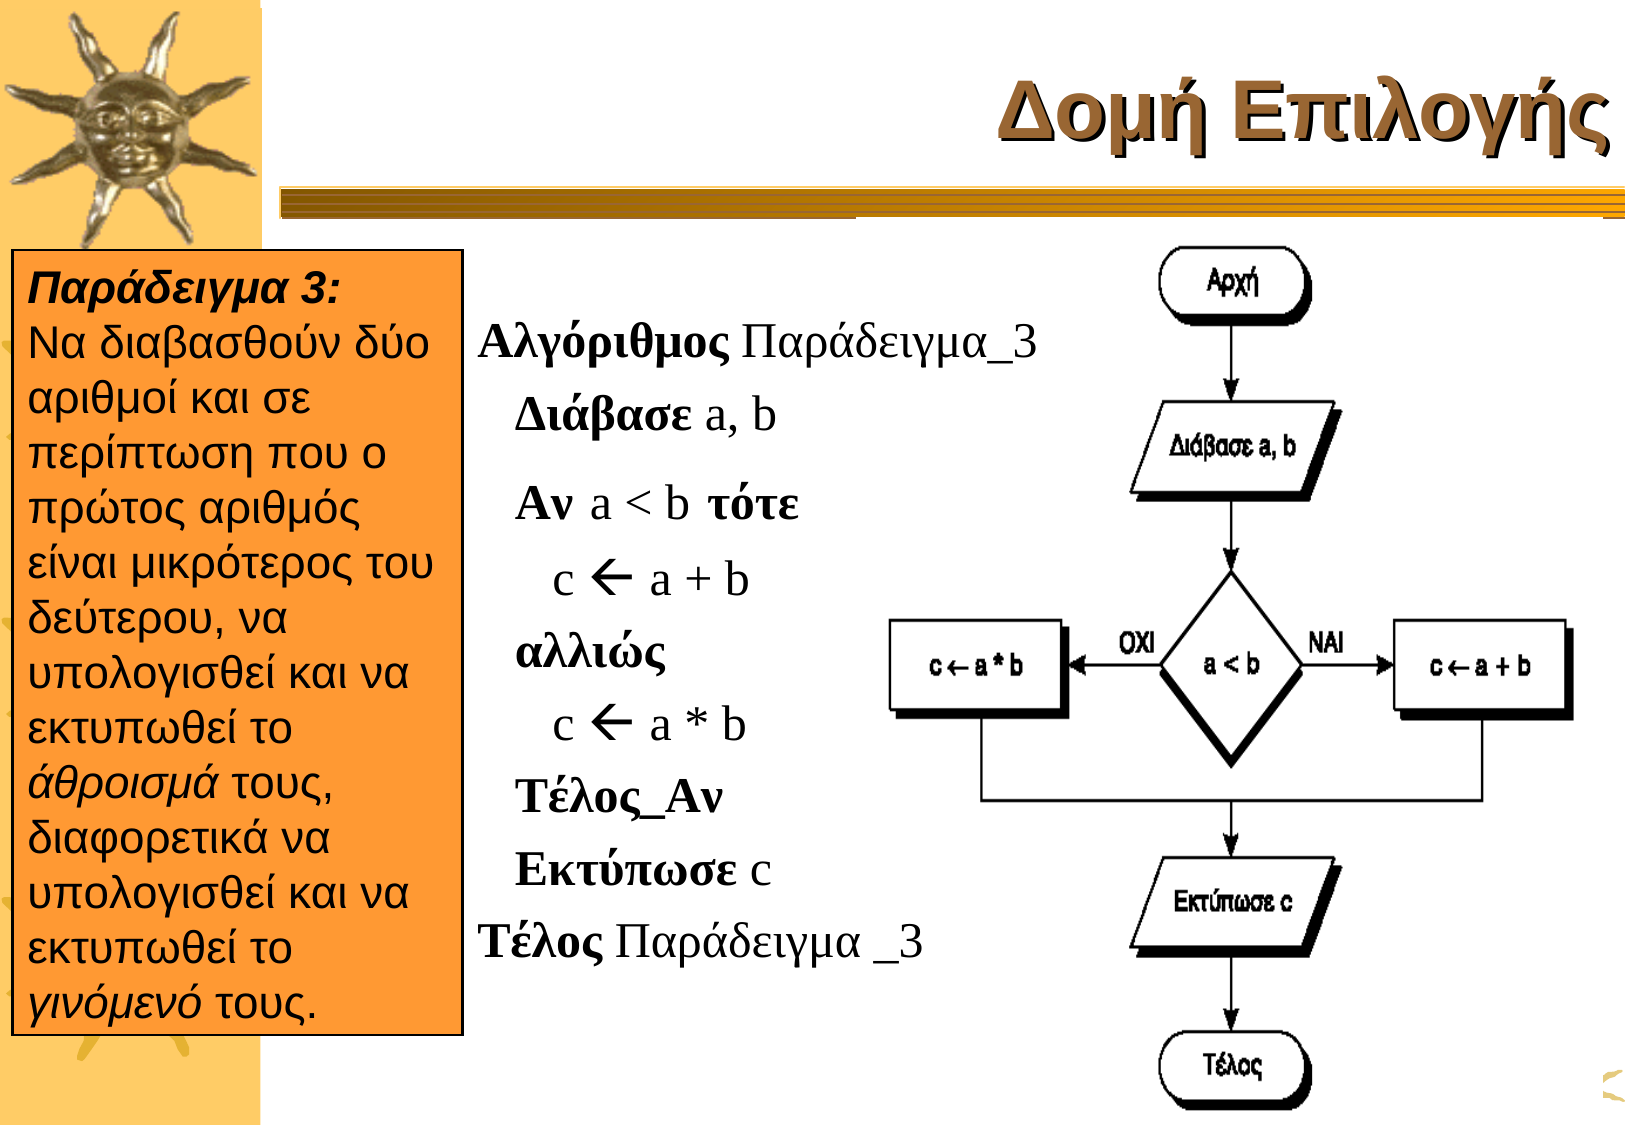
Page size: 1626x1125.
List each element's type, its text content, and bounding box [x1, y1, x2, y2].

picture [1, 163, 262, 254]
text_box Δομή Επιλογής [0, 0, 1625, 163]
text_box Παράδειγμα 3: Να διαβασθούν δύο αριθμοί και σε περίπτωση που ο πρώτος αριθμός είναι μικρότερος του δεύτερου, να υπολογισθεί και να εκτυπωθεί το άθροισμά τους, διαφορετικά να υπολογισθεί και να εκτυπωθεί το γινόμενό τους. [12, 249, 463, 1036]
text_box Αλγόριθμος Παράδειγμα_3 Διάβασε a, b Αν a < b τότε c  a + b αλλιώς c  a * b Τέλος_Αν Εκτύπωσε c Τέλος Παράδειγμα _3 [462, 299, 1338, 1013]
picture [856, 217, 1603, 1125]
